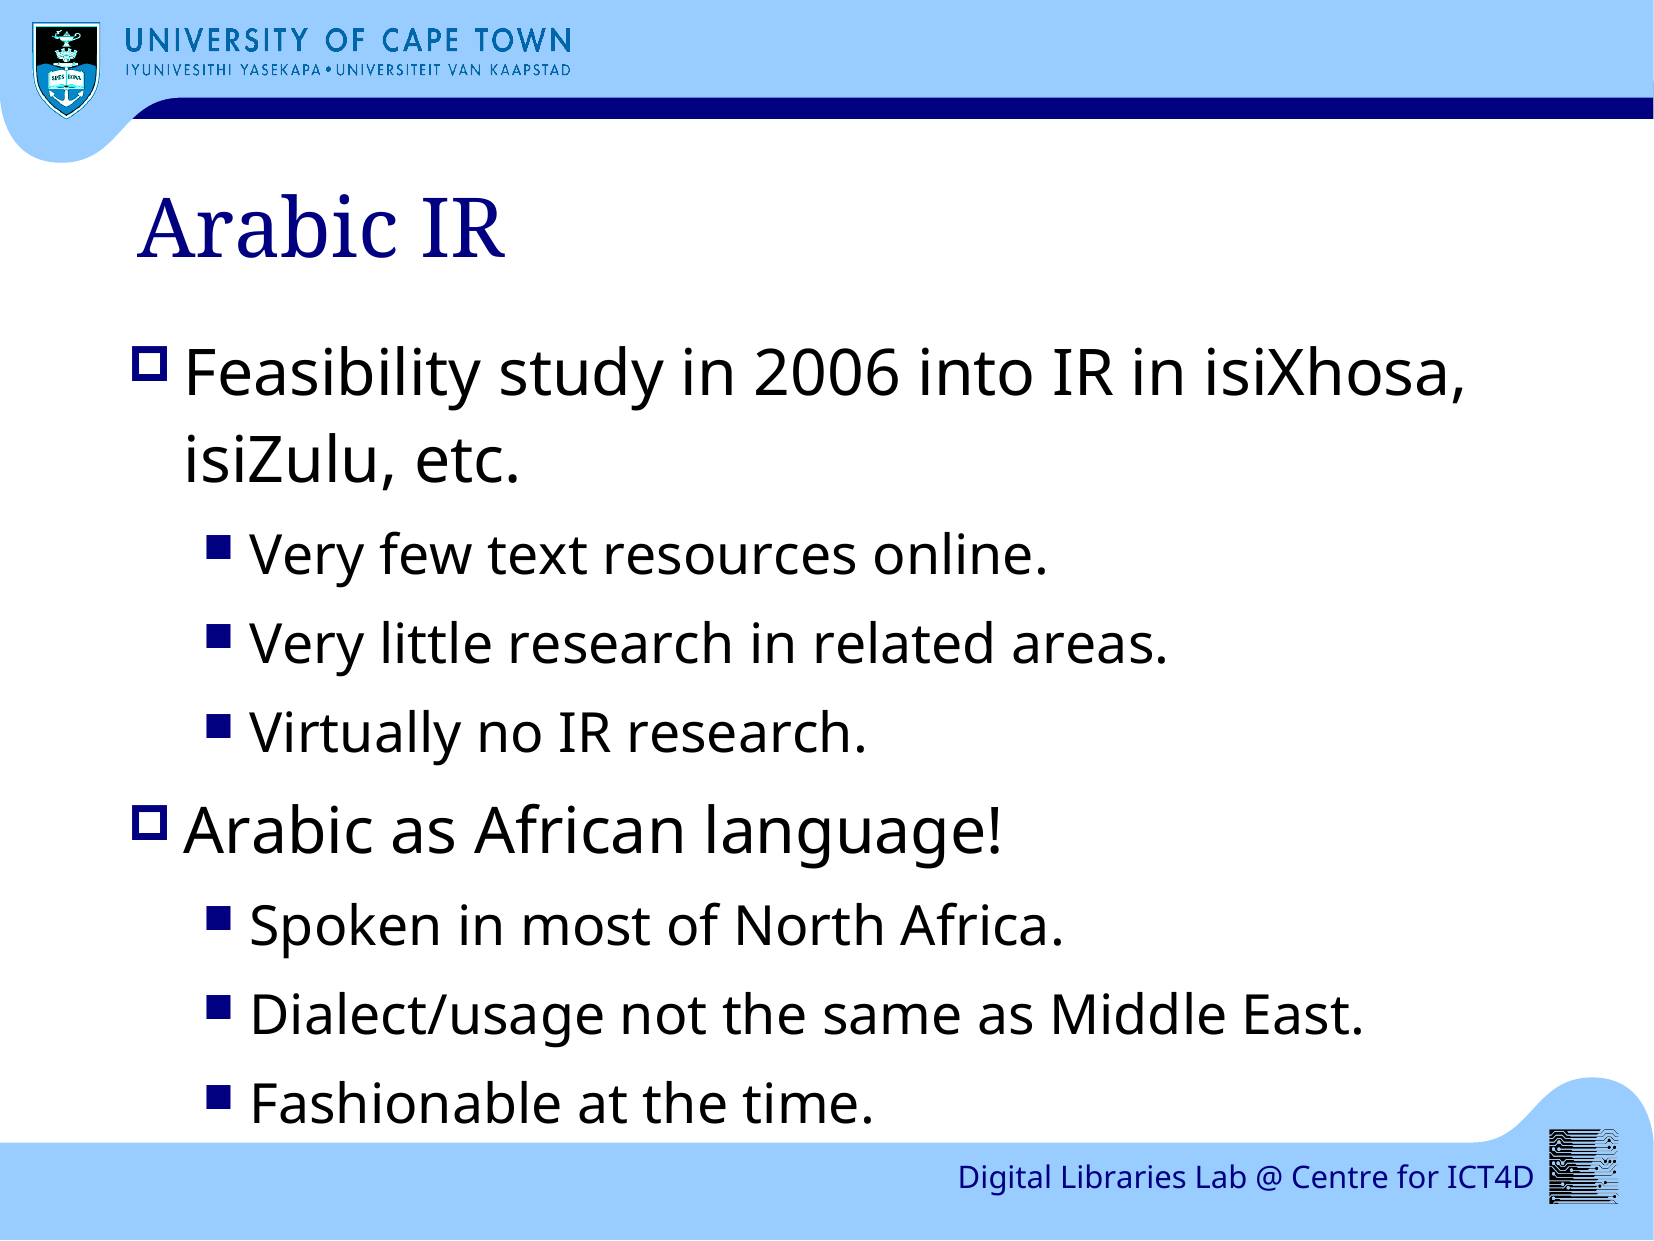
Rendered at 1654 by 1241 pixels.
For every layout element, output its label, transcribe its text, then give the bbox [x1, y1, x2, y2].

picture [32, 22, 101, 120]
title Arabic IR [137, 155, 1598, 296]
picture [1549, 1129, 1619, 1204]
picture [122, 25, 573, 78]
list Feasibility study in 2006 into IR in isiXhosa, isiZulu, etc. Very few text resources online. Very little research in related areas. Virtually no IR research. Arabic as African language! Spoken in most of North Africa. Dialect/usage not the same as Middle East. Fashionable at the time. [128, 326, 1597, 1064]
